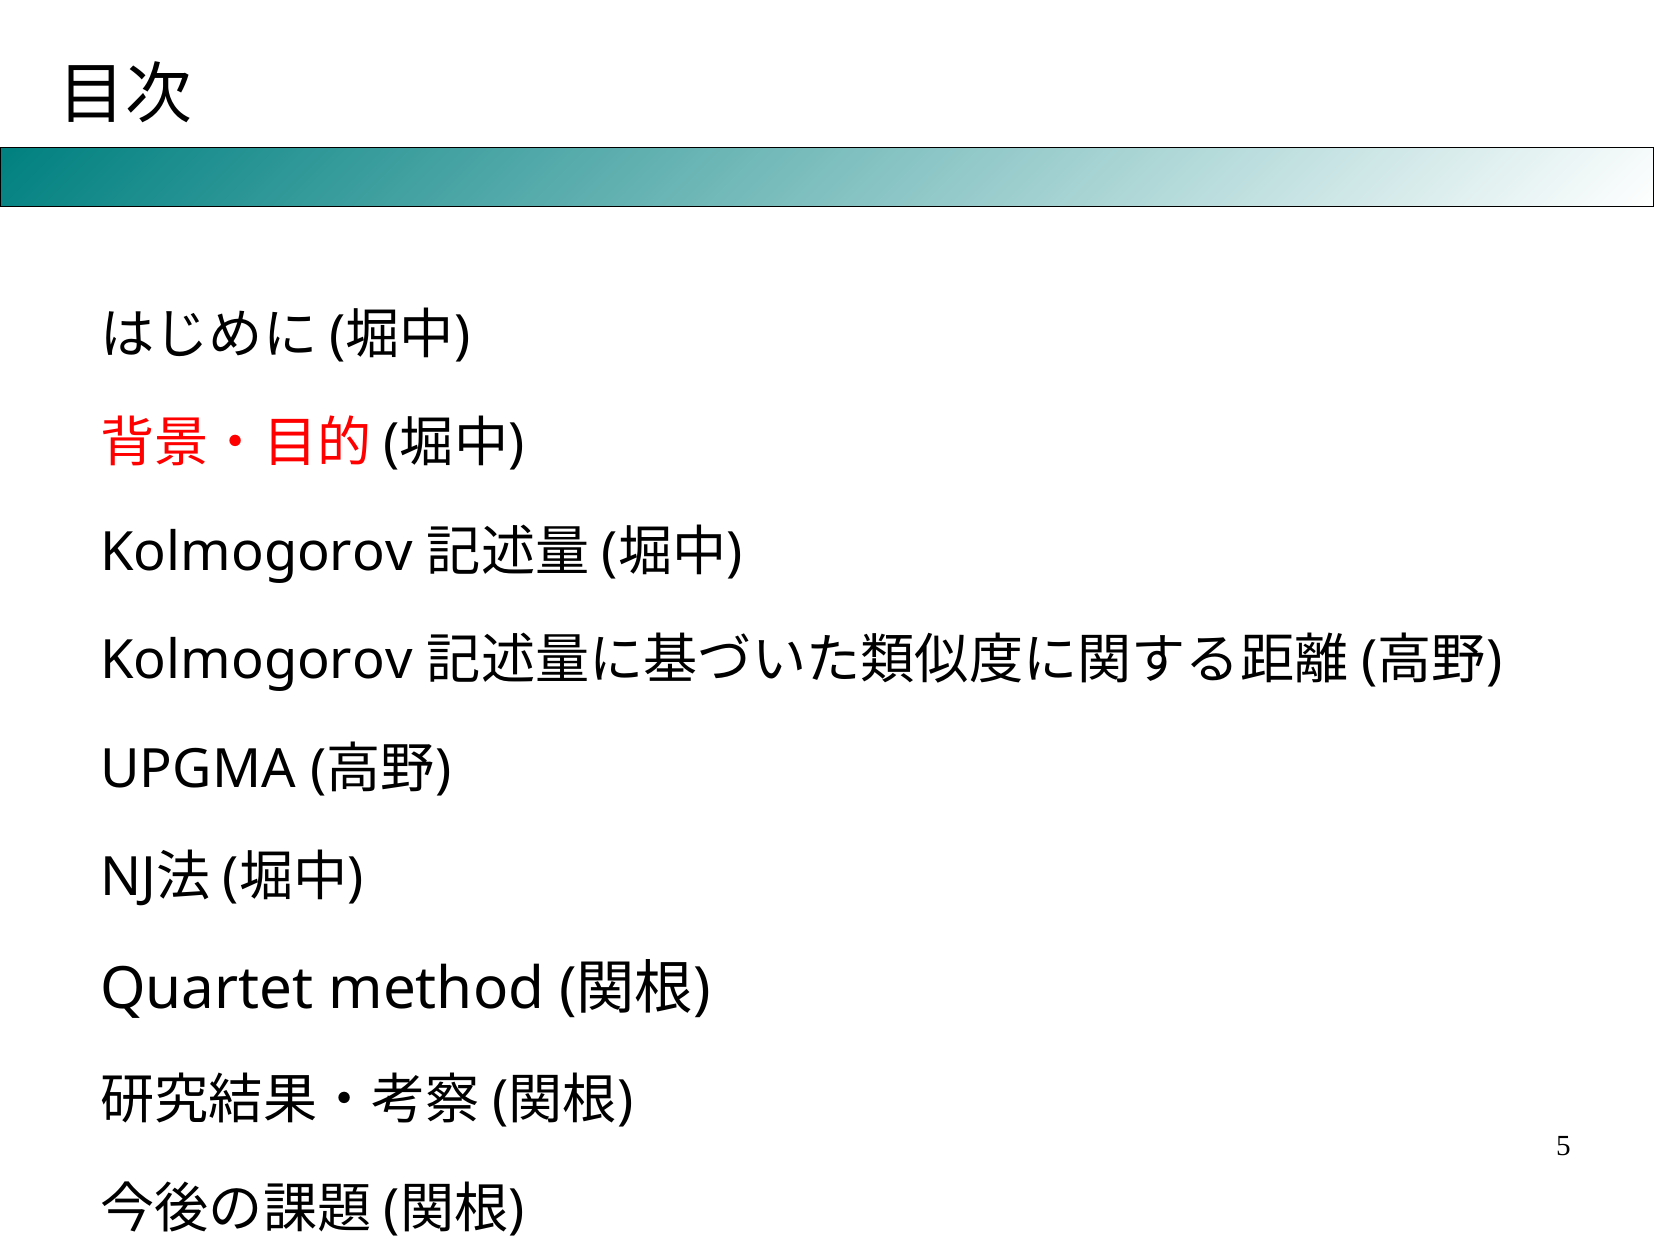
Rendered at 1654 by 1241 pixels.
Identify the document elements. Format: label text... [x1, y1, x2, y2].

title 目次 [59, 29, 1548, 148]
list はじめに (堀中) 背景・目的 (堀中) Kolmogorov 記述量 (堀中) Kolmogorov 記述量に基づいた類似度に関する距離 (高野) UPGMA (高野) NJ法 (堀中) Quartet method (関根) 研究結果・考察 (関根) 今後の課題 (関根) [82, 290, 1571, 1109]
